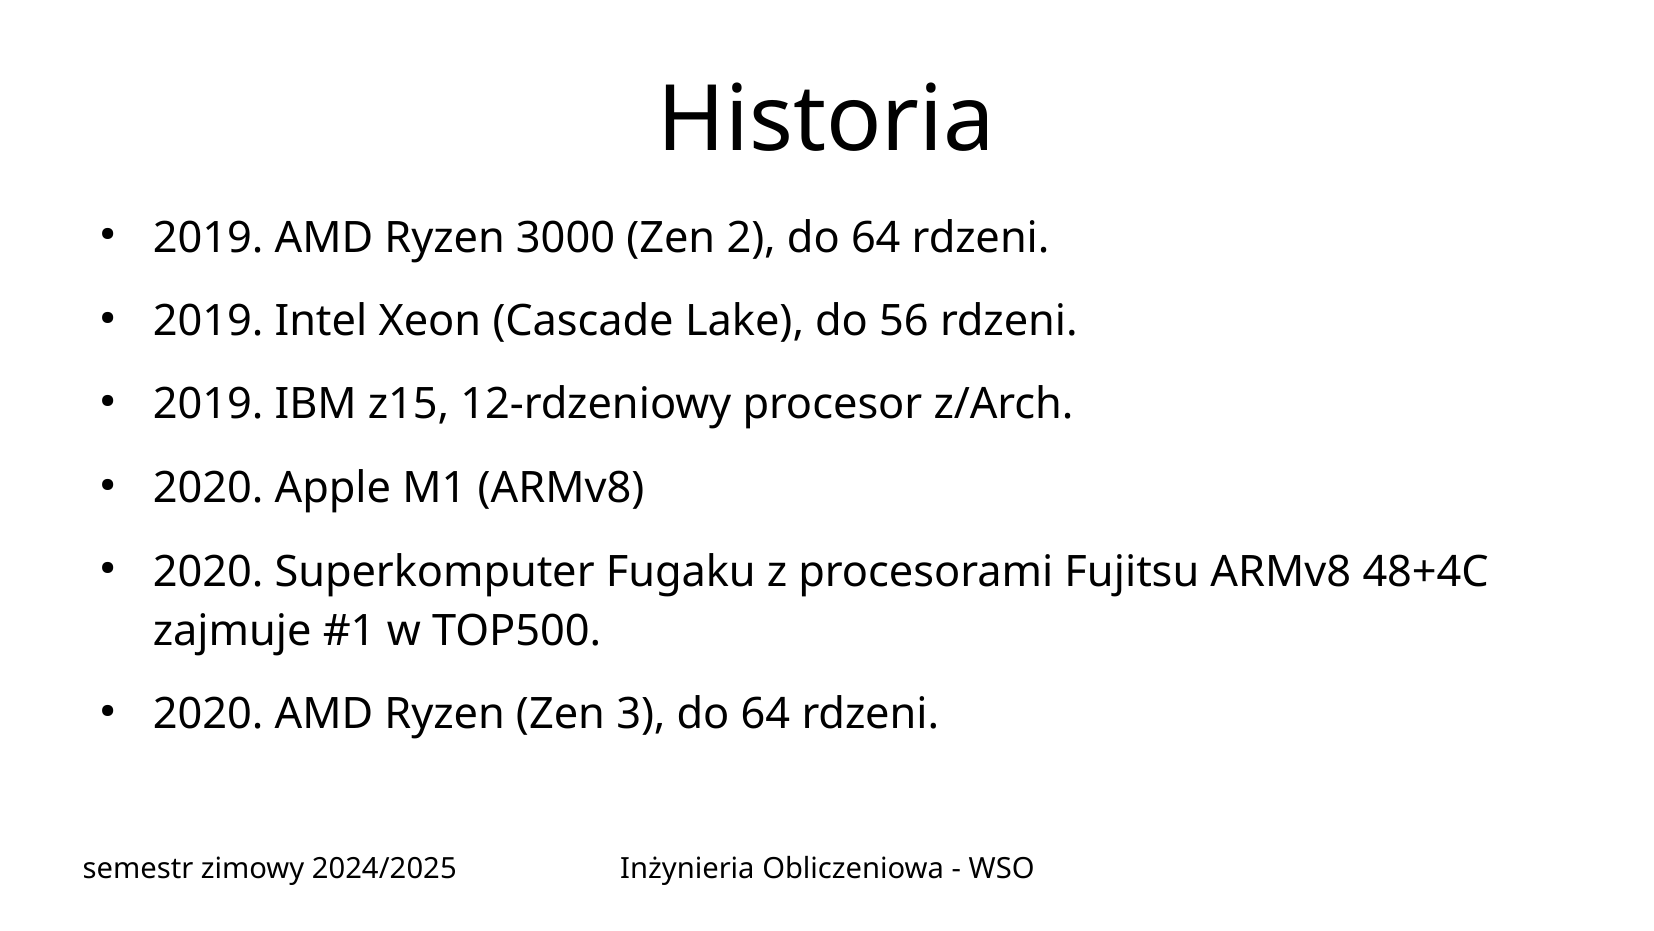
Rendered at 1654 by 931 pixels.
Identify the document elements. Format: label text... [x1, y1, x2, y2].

title Historia [82, 37, 1571, 193]
list 2019. AMD Ryzen 3000 (Zen 2), do 64 rdzeni. 2019. Intel Xeon (Cascade Lake), do 56 rdzeni. 2019. IBM z15, 12-rdzeniowy procesor z/Arch. 2020. Apple M1 (ARMv8) 2020. Superkomputer Fugaku z procesorami Fujitsu ARMv8 48+4C zajmuje #1 w TOP500. 2020. AMD Ryzen (Zen 3), do 64 rdzeni. [82, 205, 1571, 746]
